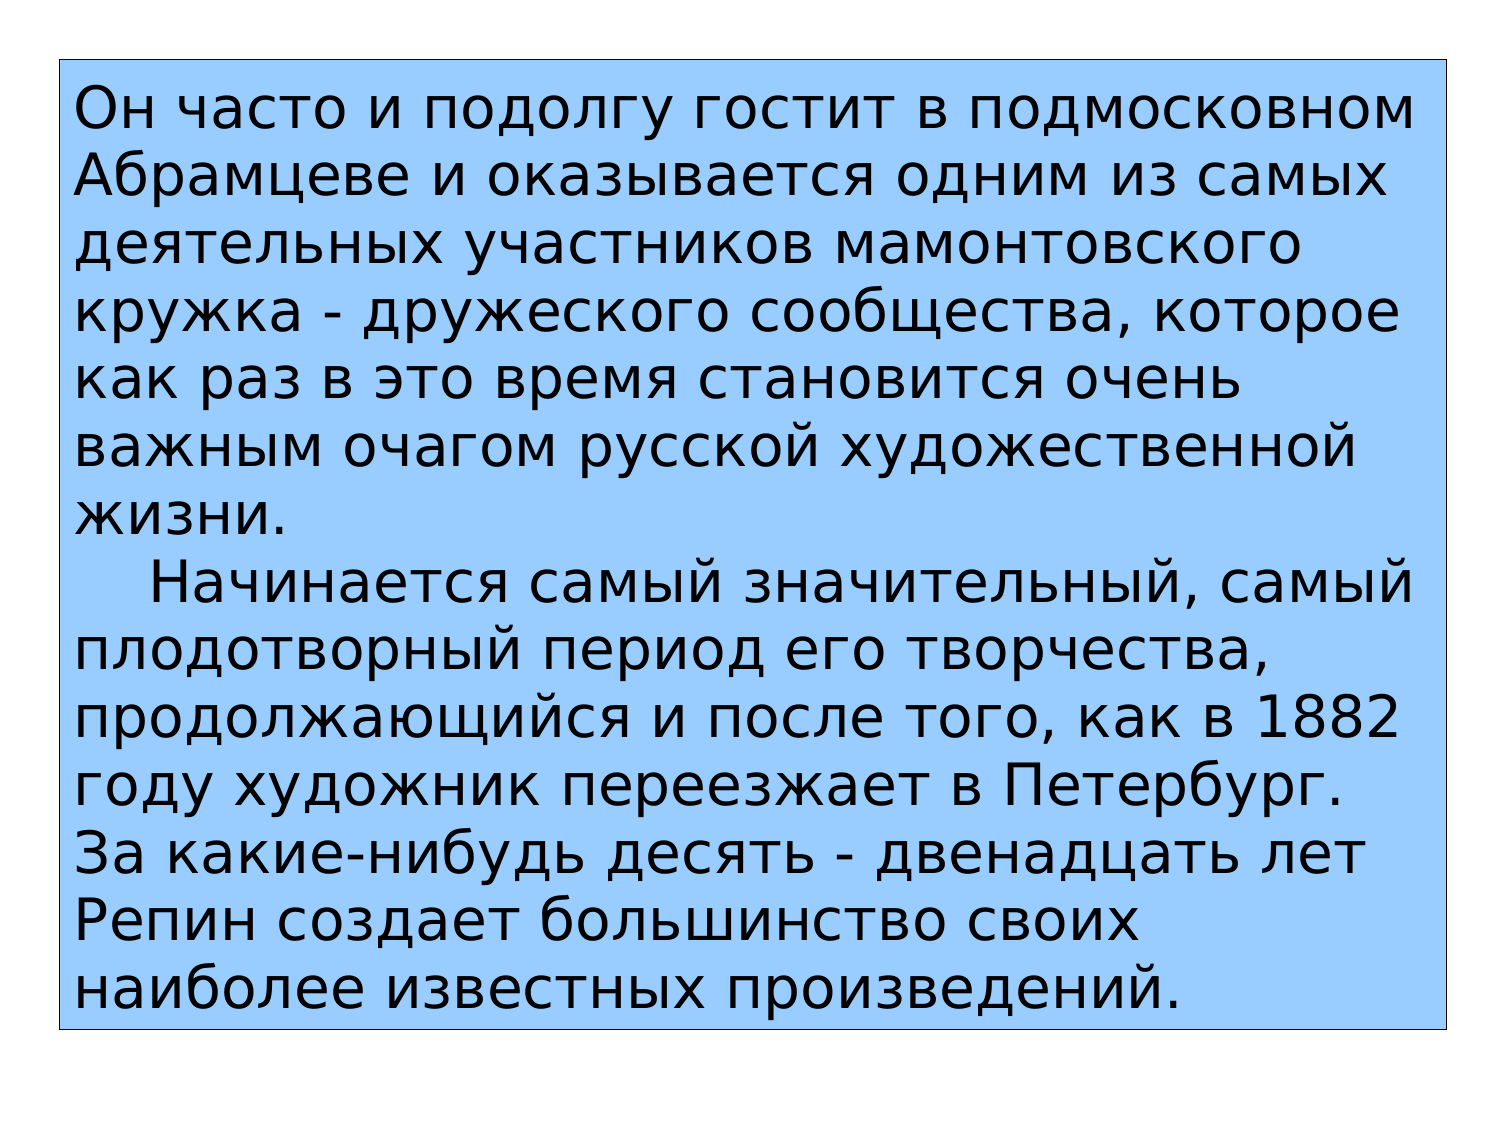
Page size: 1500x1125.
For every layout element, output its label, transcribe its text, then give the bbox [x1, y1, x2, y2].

text_box Он часто и подолгу гостит в подмосковном Абрамцеве и оказывается одним из самых деятельных участников мамонтовского кружка - дружеского сообщества, которое как раз в это время становится очень важным очагом русской художественной жизни. Начинается самый значительный, самый плодотворный период его творчества, продолжающийся и после того, как в 1882 году художник переезжает в Петербург. За какие-нибудь десять - двенадцать лет Репин создает большинство своих наиболее известных произведений. [59, 59, 1447, 1030]
